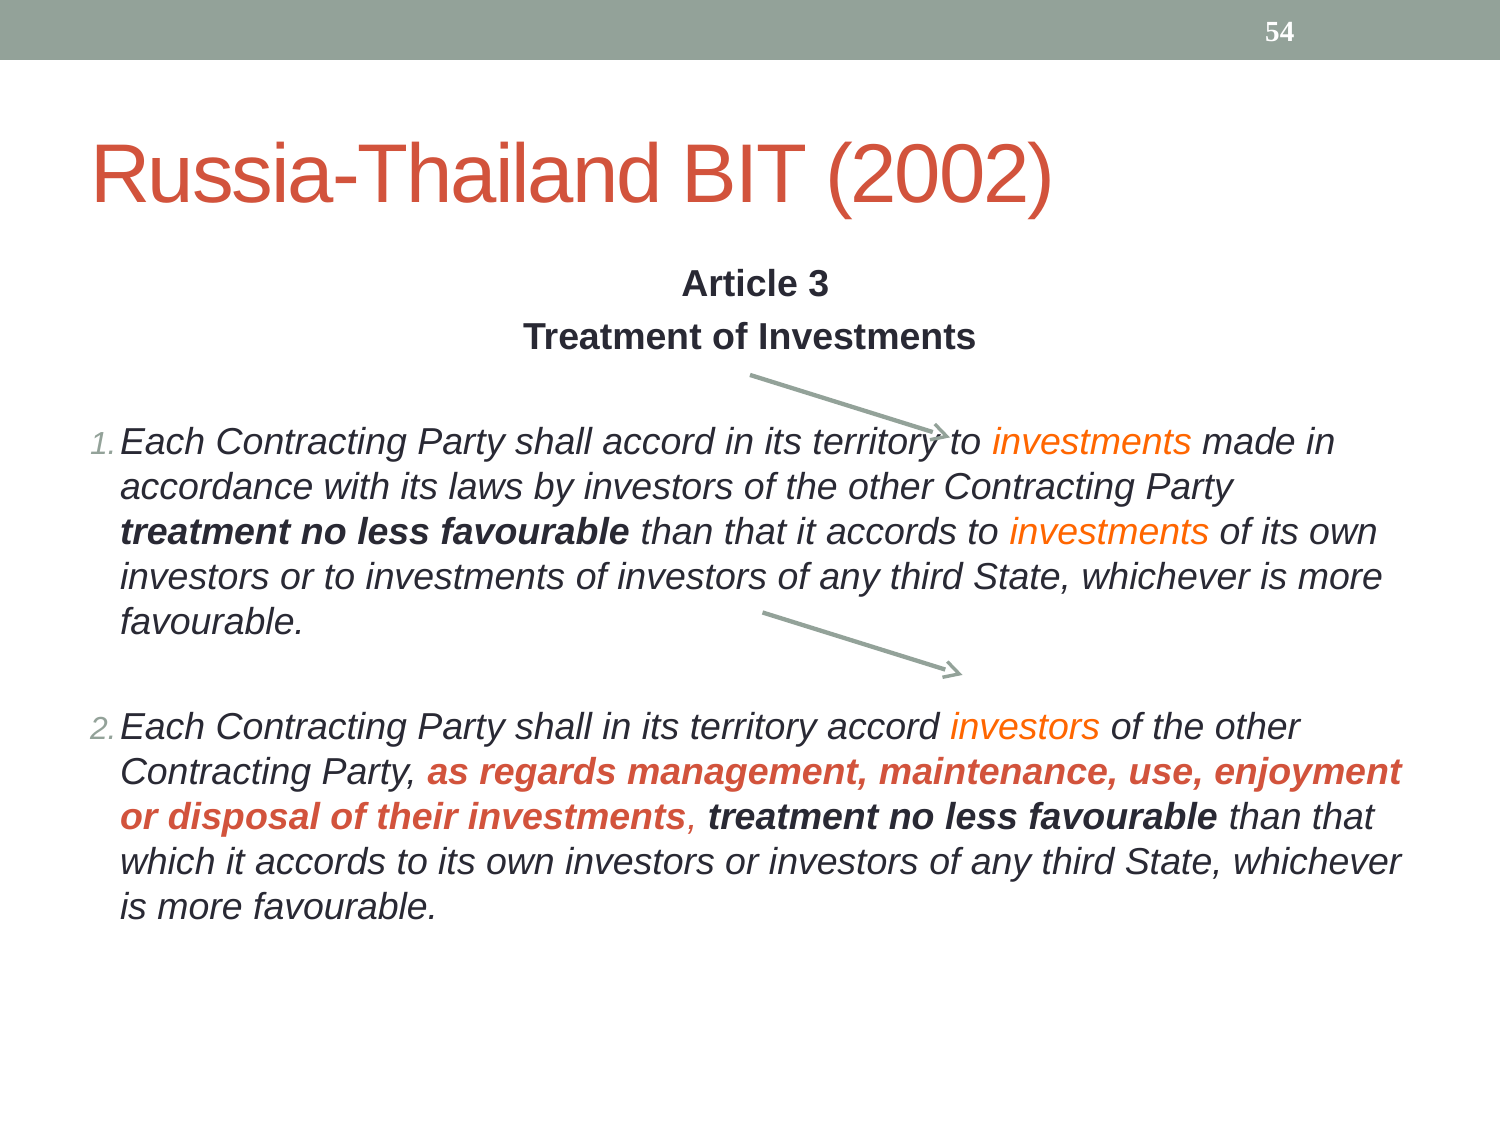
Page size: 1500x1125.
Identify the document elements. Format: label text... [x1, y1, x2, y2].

slide_number <編號> [1250, 3, 1425, 57]
list Article 3 Treatment of Investments Each Contracting Party shall accord in its territory to investments made in accordance with its laws by investors of the other Contracting Party treatment no less favourable than that it accords to investments of its own investors or to investments of investors of any third State, whichever is more favourable. Each Contracting Party shall in its territory accord investors of the other Contracting Party, as regards management, maintenance, use, enjoyment or disposal of their investments, treatment no less favourable than that which it accords to its own investors or investors of any third State, whichever is more favourable. [75, 199, 1425, 1005]
title Russia-Thailand BIT (2002) [75, 87, 1425, 199]
